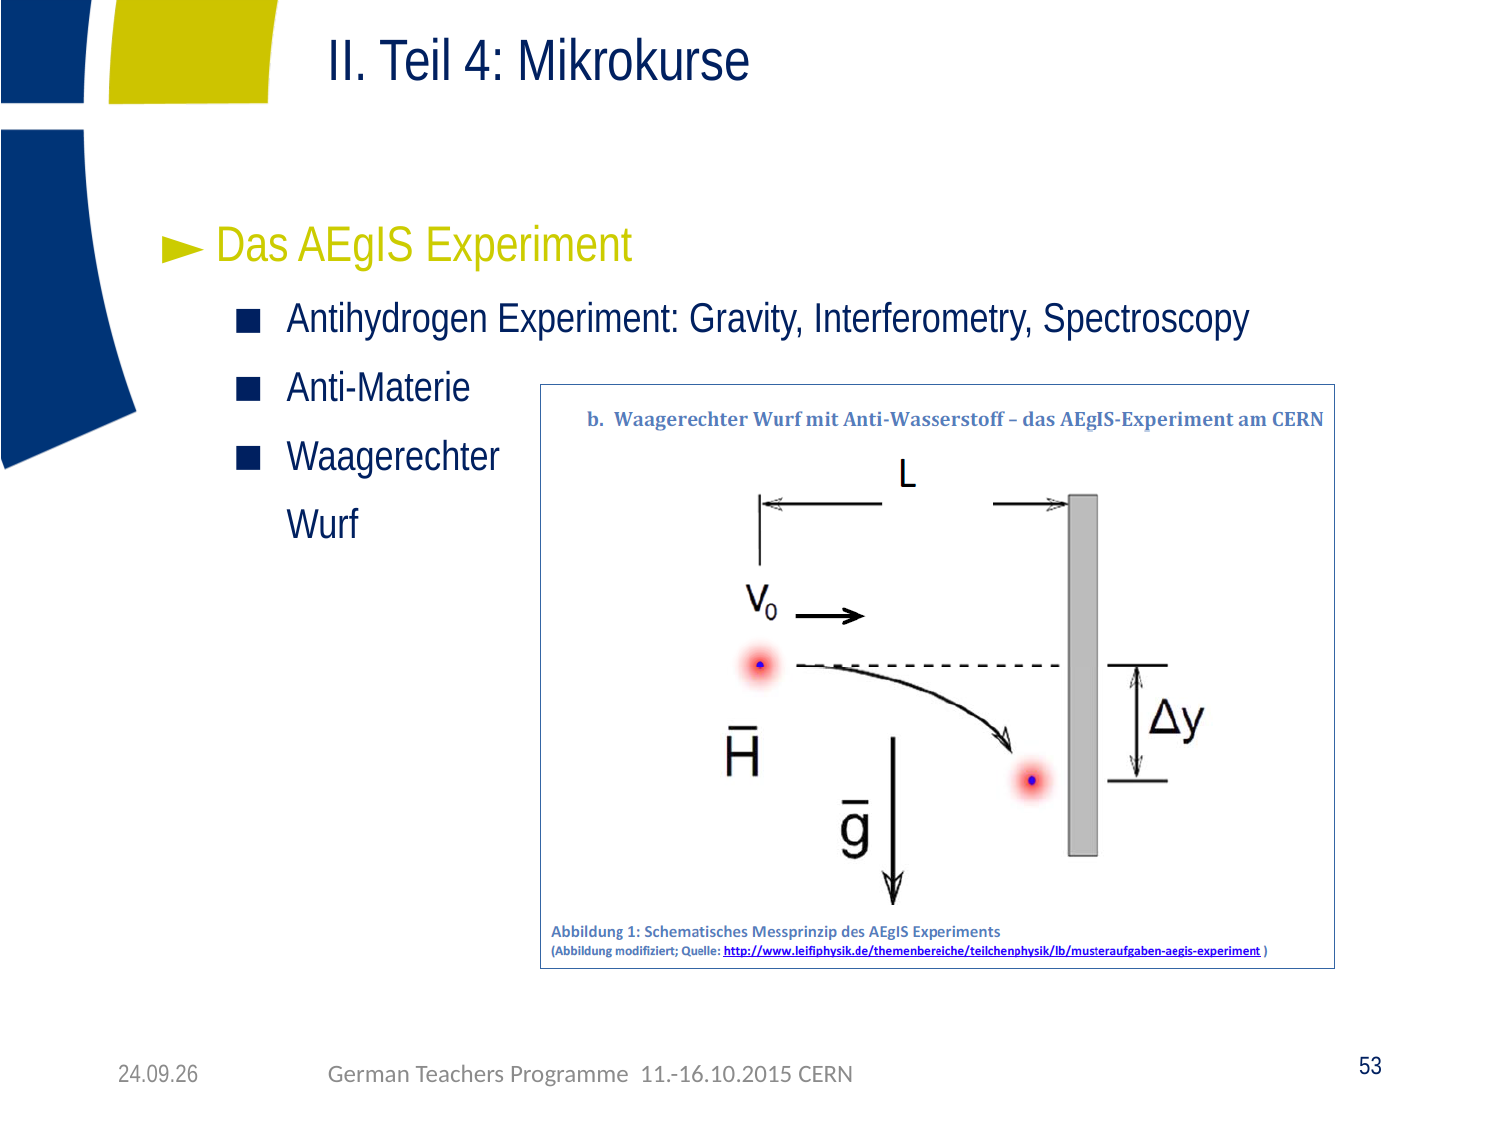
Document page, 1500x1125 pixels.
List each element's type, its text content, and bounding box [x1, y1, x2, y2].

picture [0, 0, 1500, 1125]
slide_number 14.10.15 [103, 1042, 290, 1103]
title II. Teil 4: Mikrokurse [312, 0, 1400, 114]
slide_number <Foliennummer> [1059, 1042, 1397, 1103]
footer German Teachers Programme 11.-16.10.2015 CERN [312, 1042, 987, 1103]
list Das AEgIS Experiment Antihydrogen Experiment: Gravity, Interferometry, Spectroscopy Anti-Materie Waagerechter Wurf [129, 125, 1367, 815]
